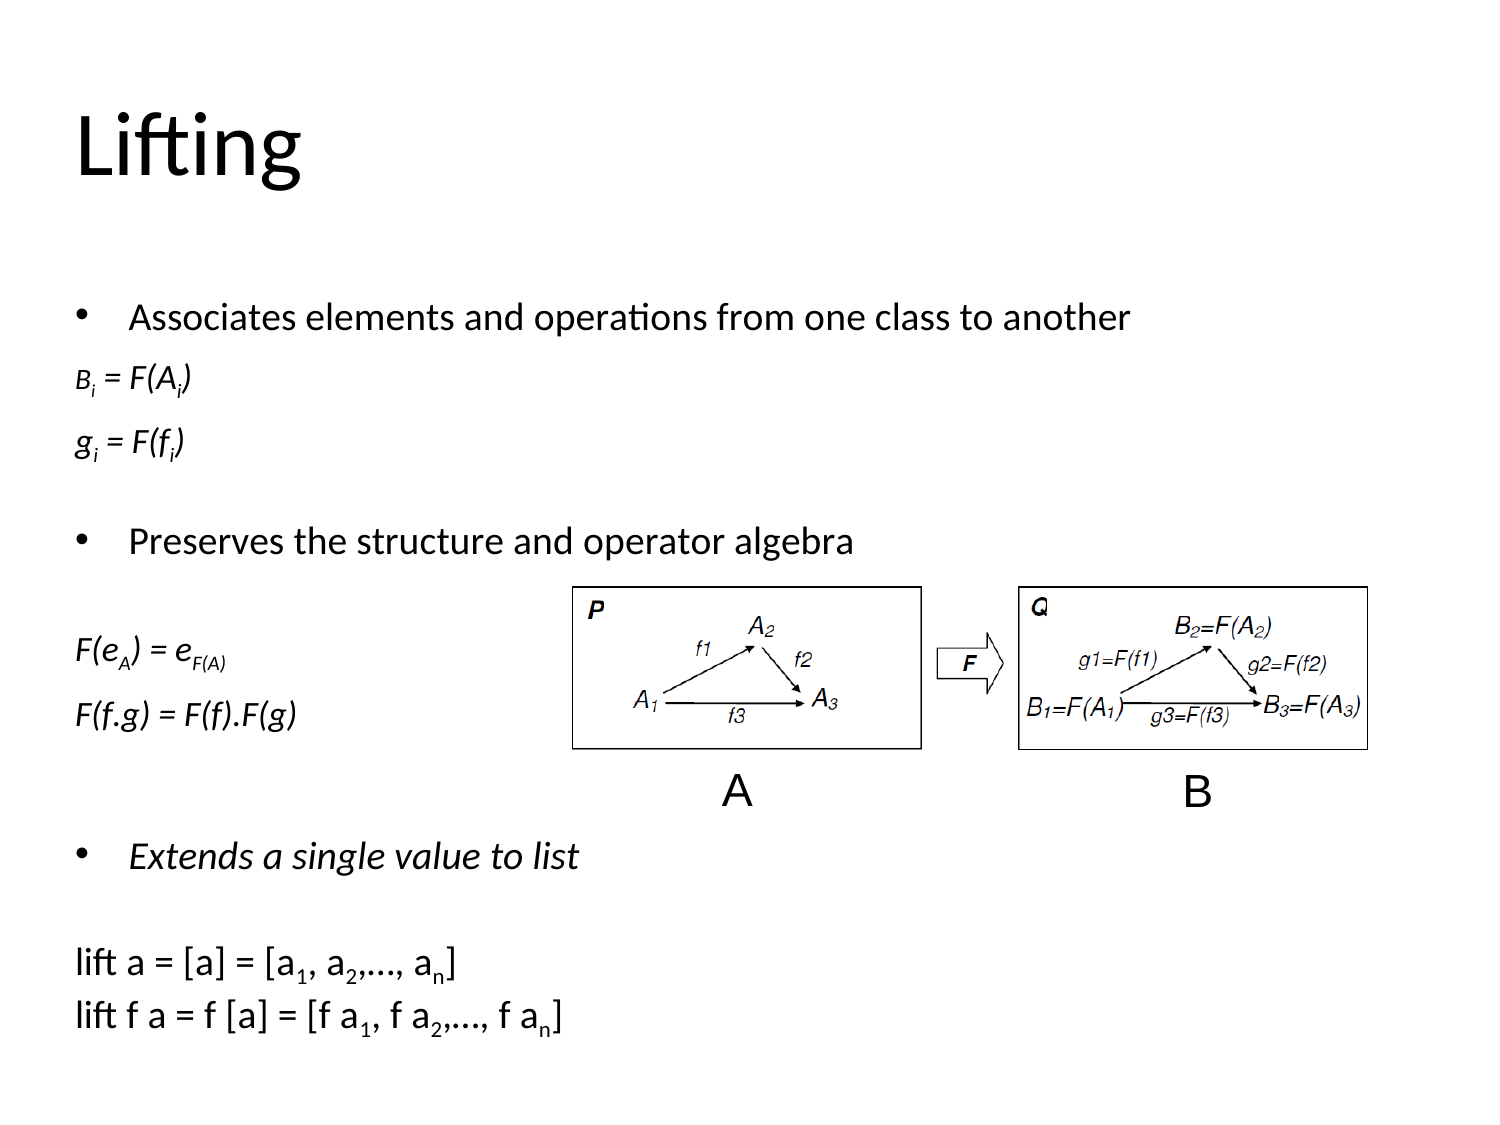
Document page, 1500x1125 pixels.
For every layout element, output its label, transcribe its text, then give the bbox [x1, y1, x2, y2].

list Associates elements and operations from one class to another Bi = F(Ai) gi = F(fi) Preserves the structure and operator algebra F(eA) = eF(A) F(f.g) = F(f).F(g) Extends a single value to list lift a = [a] = [a1, a2,…, an] lift f a = f [a] = [f a1, f a2,…, f an] [75, 299, 1426, 1043]
picture [562, 574, 1378, 760]
text_box B [1167, 759, 1234, 826]
title Lifting [75, 52, 1425, 226]
text_box A [707, 758, 773, 824]
